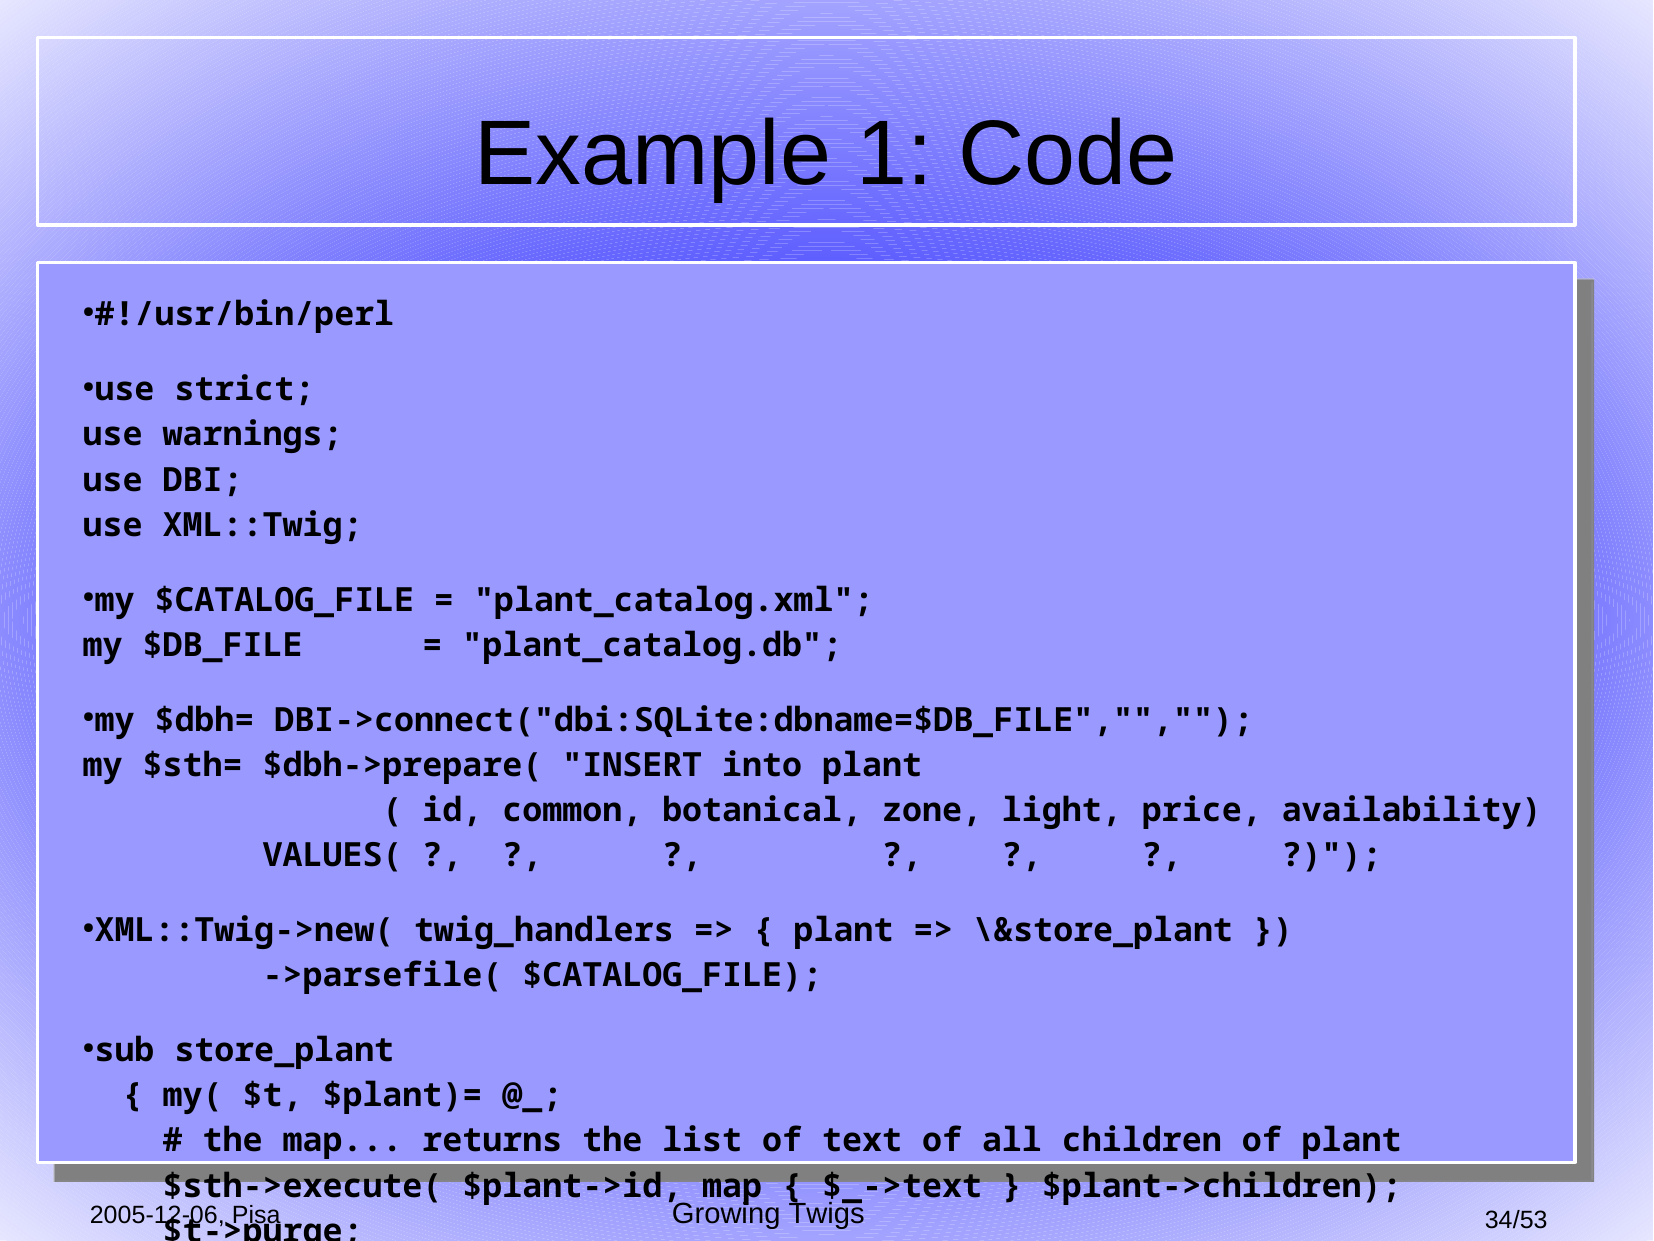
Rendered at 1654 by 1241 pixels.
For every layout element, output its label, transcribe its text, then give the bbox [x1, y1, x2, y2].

title Example 1: Code [82, 49, 1571, 257]
list #!/usr/bin/perl use strict; use warnings; use DBI; use XML::Twig; my $CATALOG_FILE = "plant_catalog.xml"; my $DB_FILE = "plant_catalog.db"; my $dbh= DBI->connect("dbi:SQLite:dbname=$DB_FILE","",""); my $sth= $dbh->prepare( "INSERT into plant ( id, common, botanical, zone, light, price, availability) VALUES( ?, ?, ?, ?, ?, ?, ?)"); XML::Twig->new( twig_handlers => { plant => \&store_plant }) ->parsefile( $CATALOG_FILE); sub store_plant { my( $t, $plant)= @_; # the map... returns the list of text of all children of plant $sth->execute( $plant->id, map { $_->text } $plant->children); $t->purge; } [82, 290, 1571, 1241]
